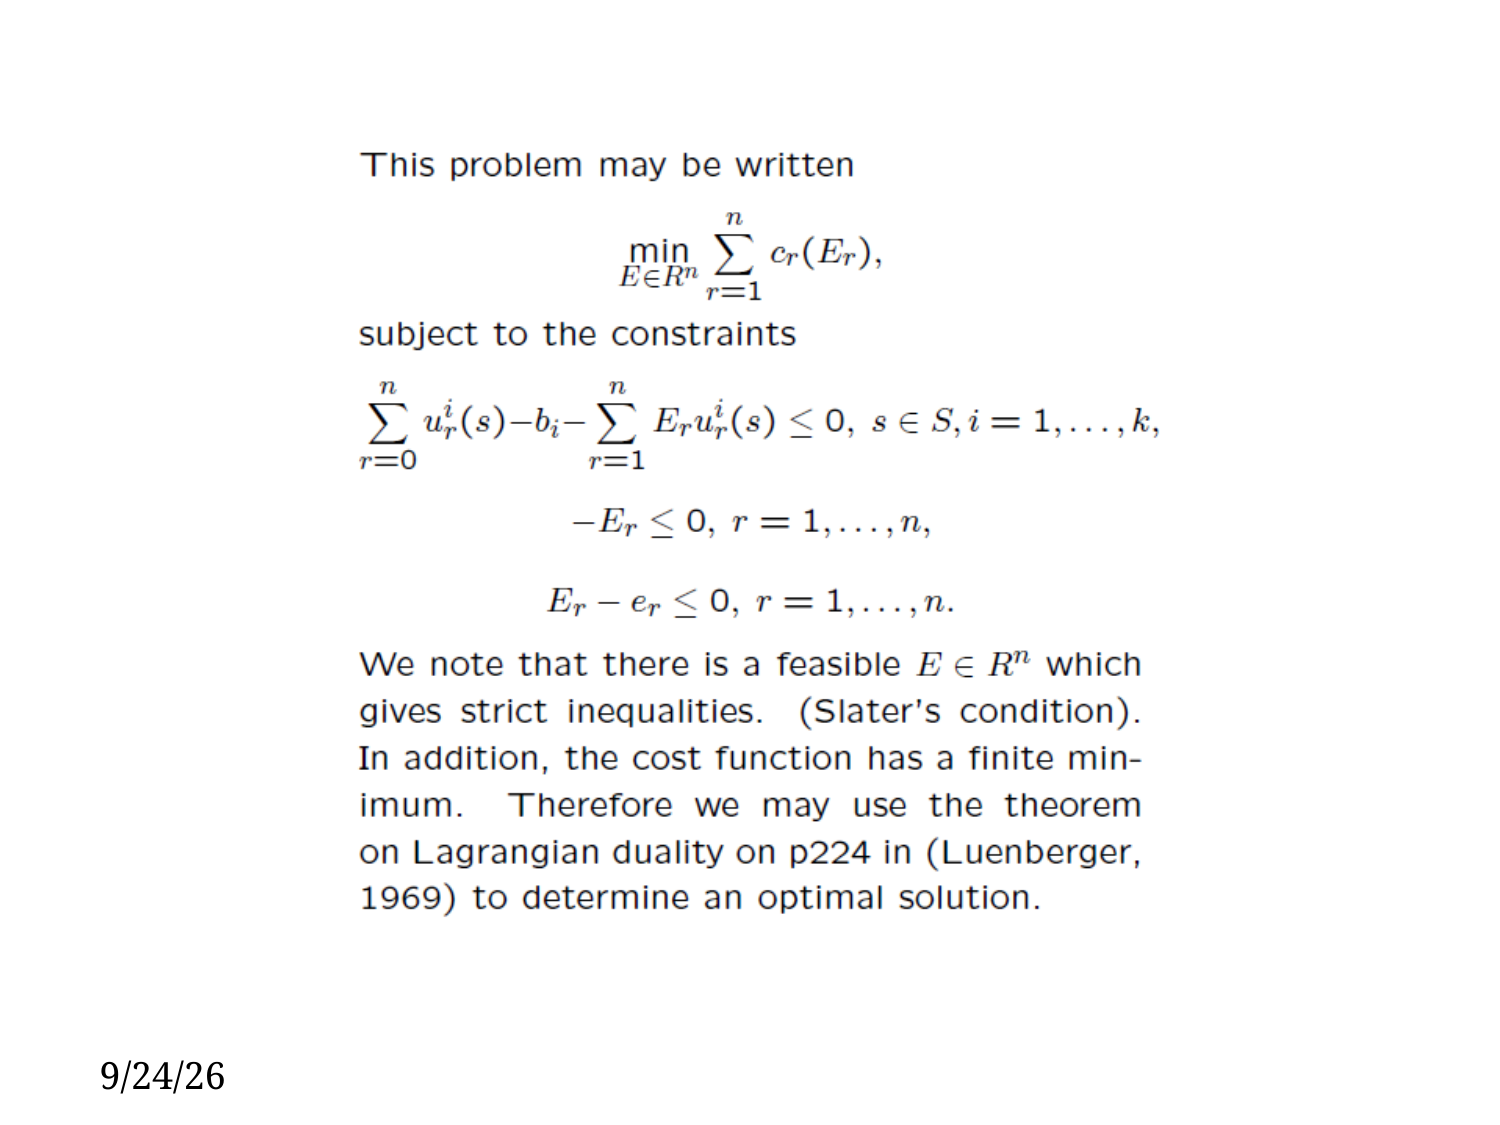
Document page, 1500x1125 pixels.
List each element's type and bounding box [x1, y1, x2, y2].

picture [308, 114, 1192, 1011]
